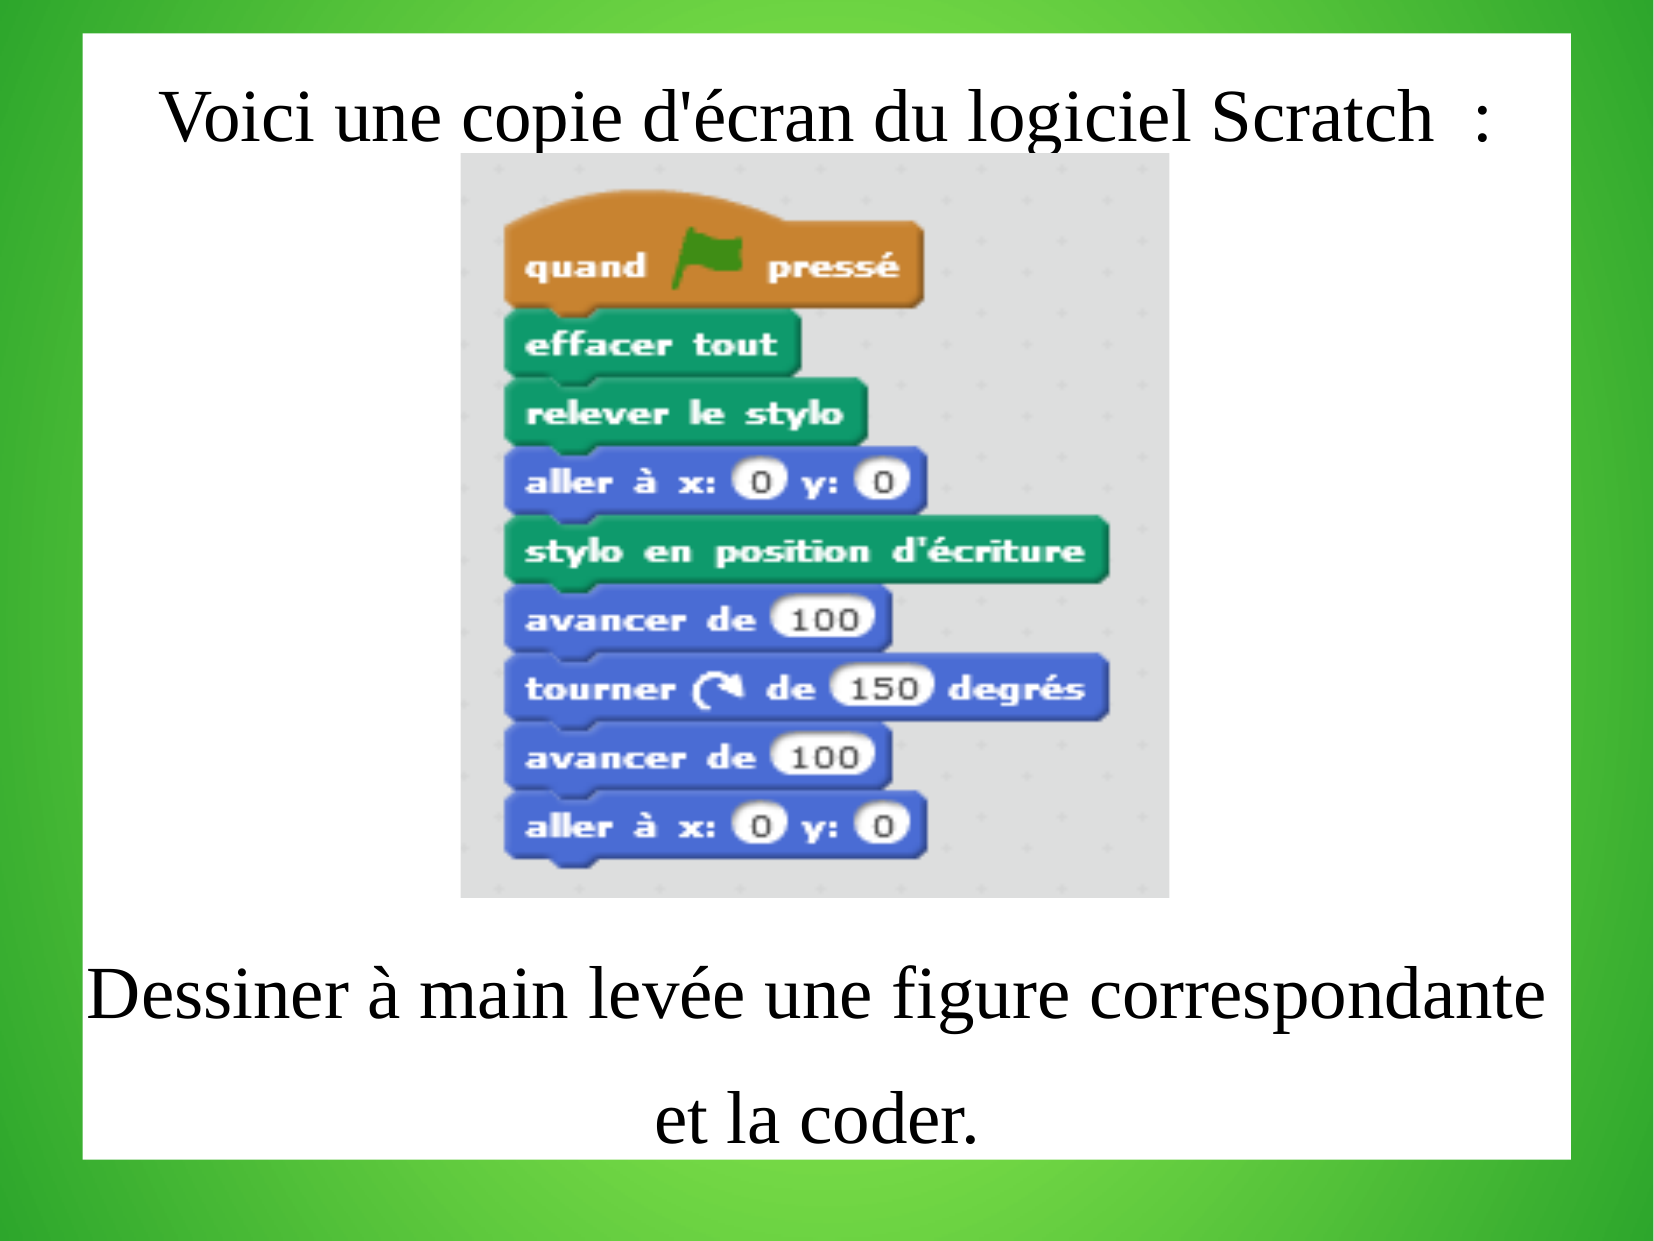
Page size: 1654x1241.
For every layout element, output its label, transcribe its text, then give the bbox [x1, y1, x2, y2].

picture [0, 0, 1654, 1241]
subtitle Voici une copie d'écran du logiciel Scratch : Dessiner à main levée une figure correspondante et la coder. [82, 54, 1571, 1139]
